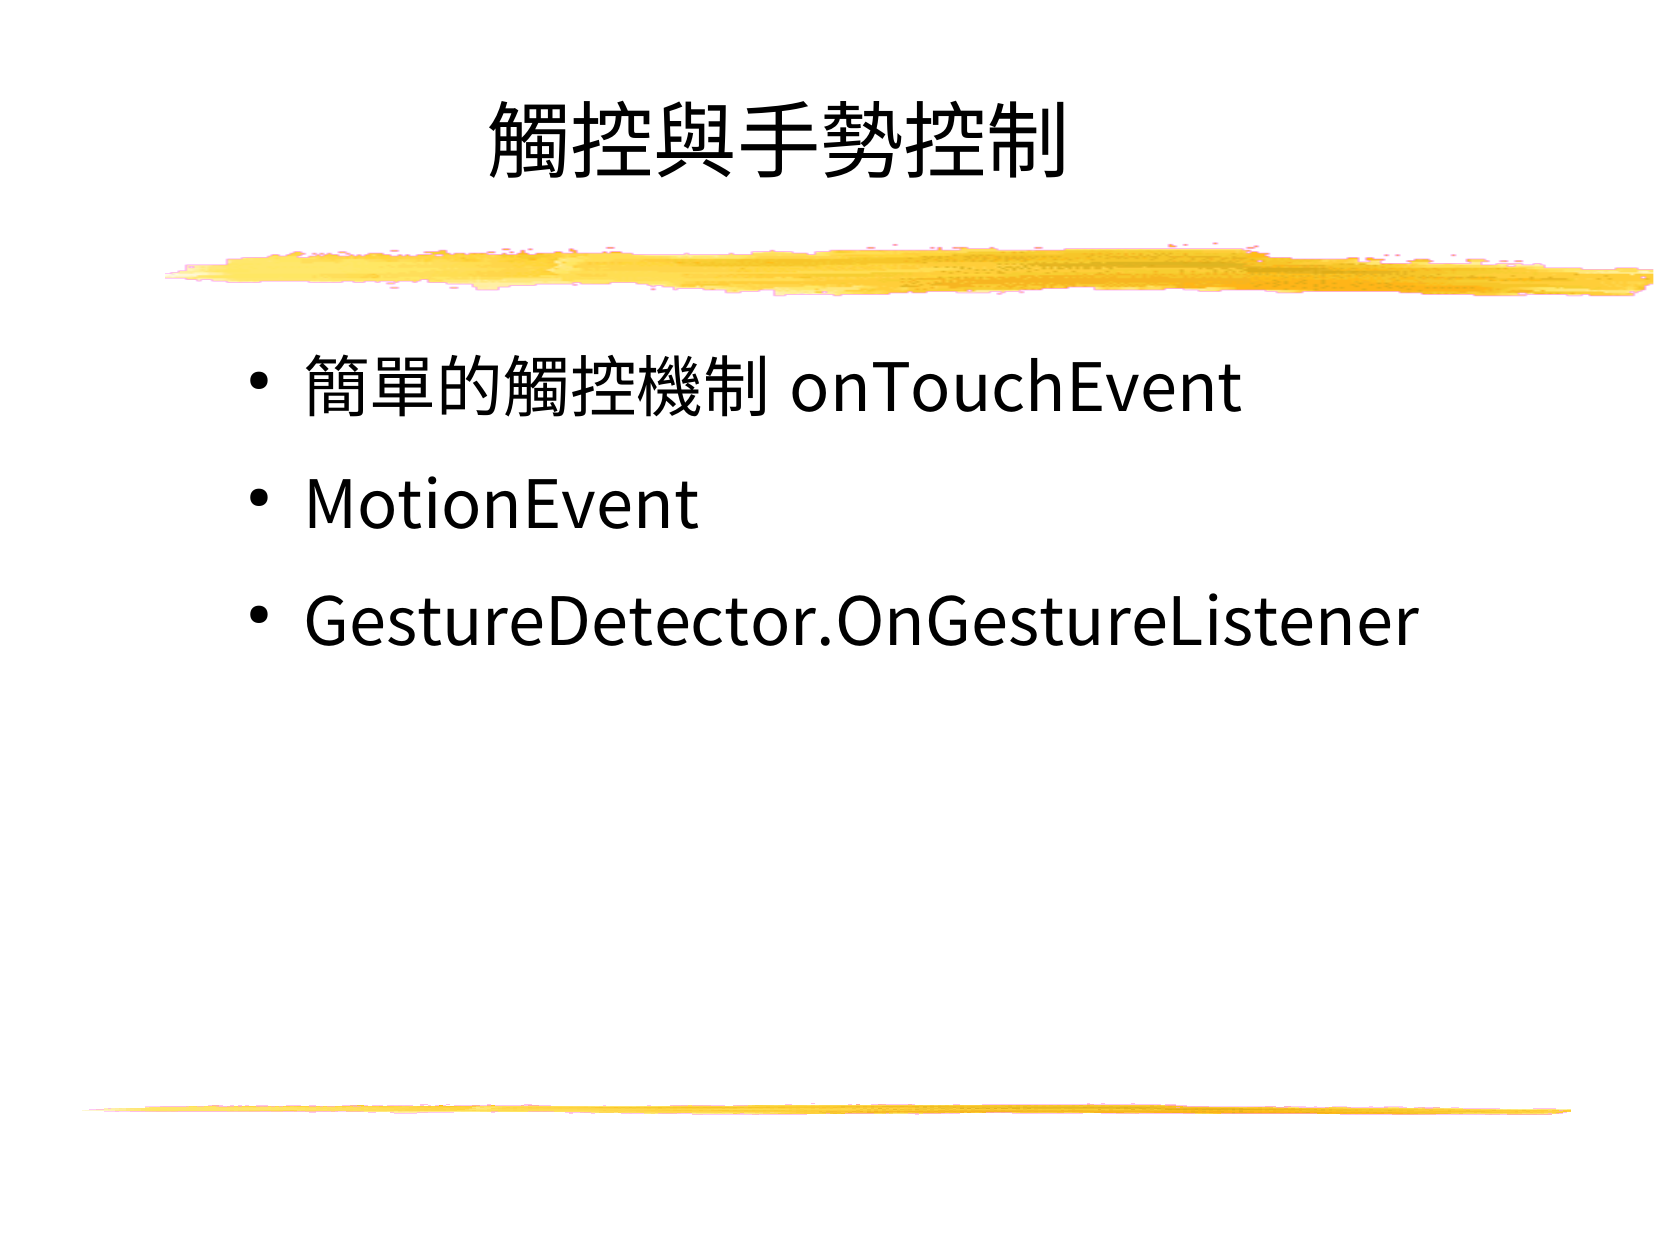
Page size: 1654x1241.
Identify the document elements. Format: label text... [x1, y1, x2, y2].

list 簡單的觸控機制onTouchEvent MotionEvent GestureDetector.OnGestureListener [247, 327, 1467, 1073]
picture [165, 237, 1654, 308]
picture [82, 1102, 1571, 1117]
title 觸控與手勢控制 [76, 28, 1482, 235]
